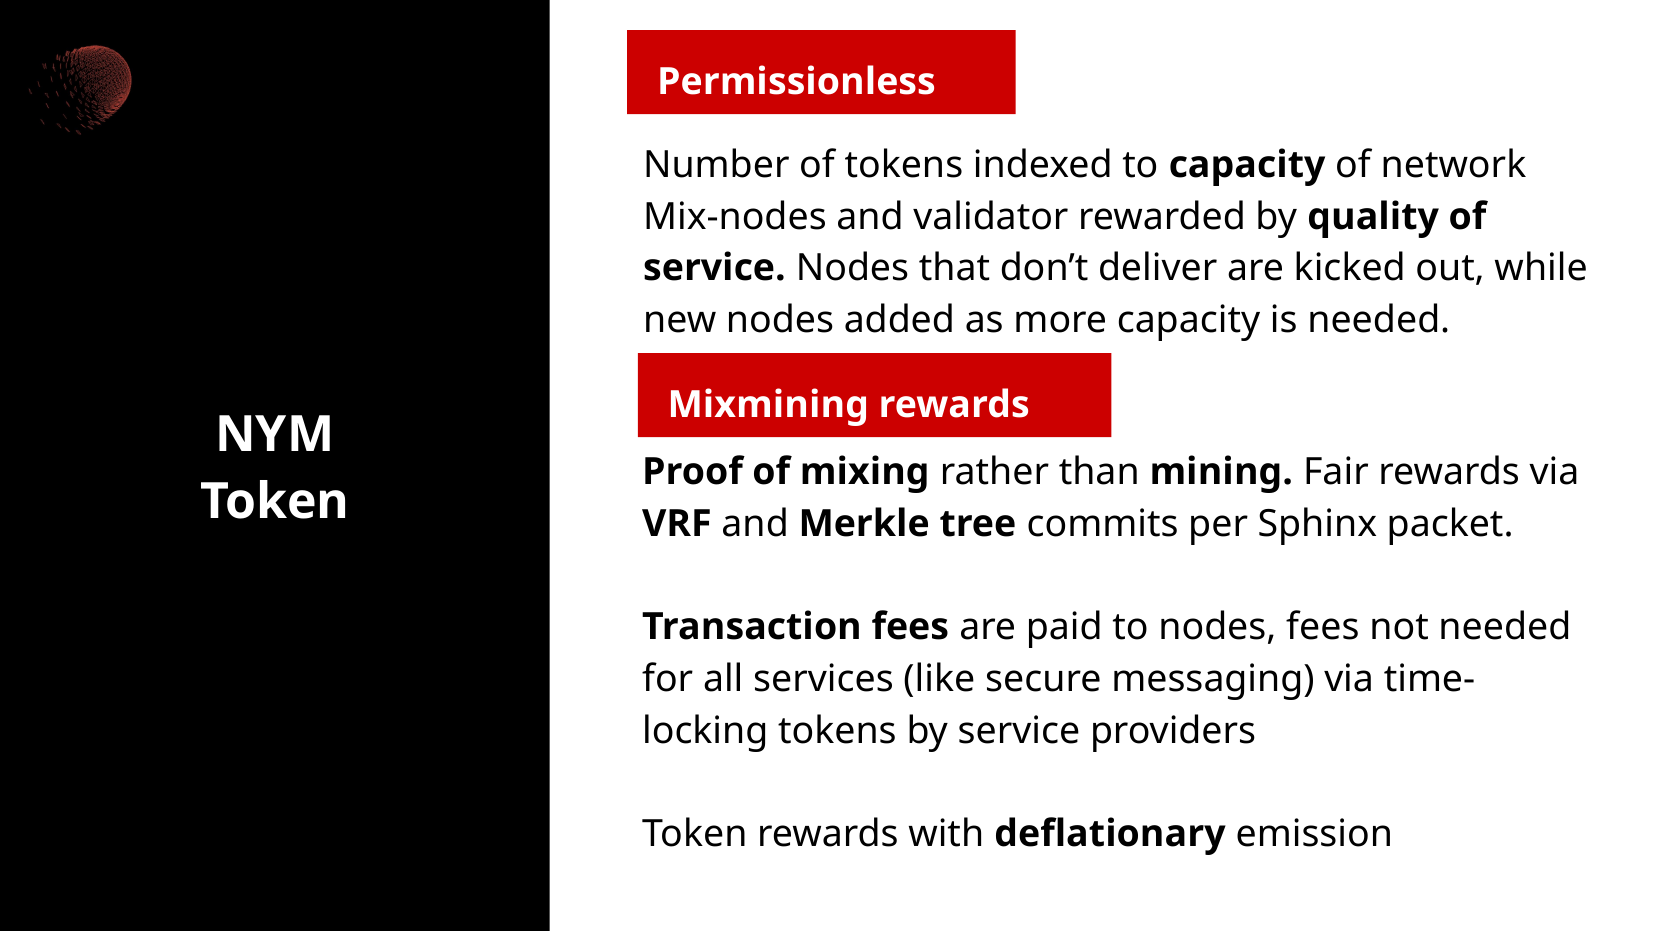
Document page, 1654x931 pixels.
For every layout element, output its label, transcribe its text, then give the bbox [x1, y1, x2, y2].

title Permissionless [627, 30, 1016, 115]
text_box [0, 0, 550, 931]
title NYM Token [55, 378, 495, 551]
title Mixmining rewards [637, 353, 1112, 438]
title Number of tokens indexed to capacity of network Mix-nodes and validator rewarded by quality of service. Nodes that don’t deliver are kicked out, while new nodes added as more capacity is needed. [628, 118, 1642, 356]
title Proof of mixing rather than mining. Fair rewards via VRF and Merkle tree commits per Sphinx packet. Transaction fees are paid to nodes, fees not needed for all services (like secure messaging) via time-locking tokens by service providers Token rewards with deflationary emission [627, 425, 1612, 688]
picture [0, 13, 171, 166]
